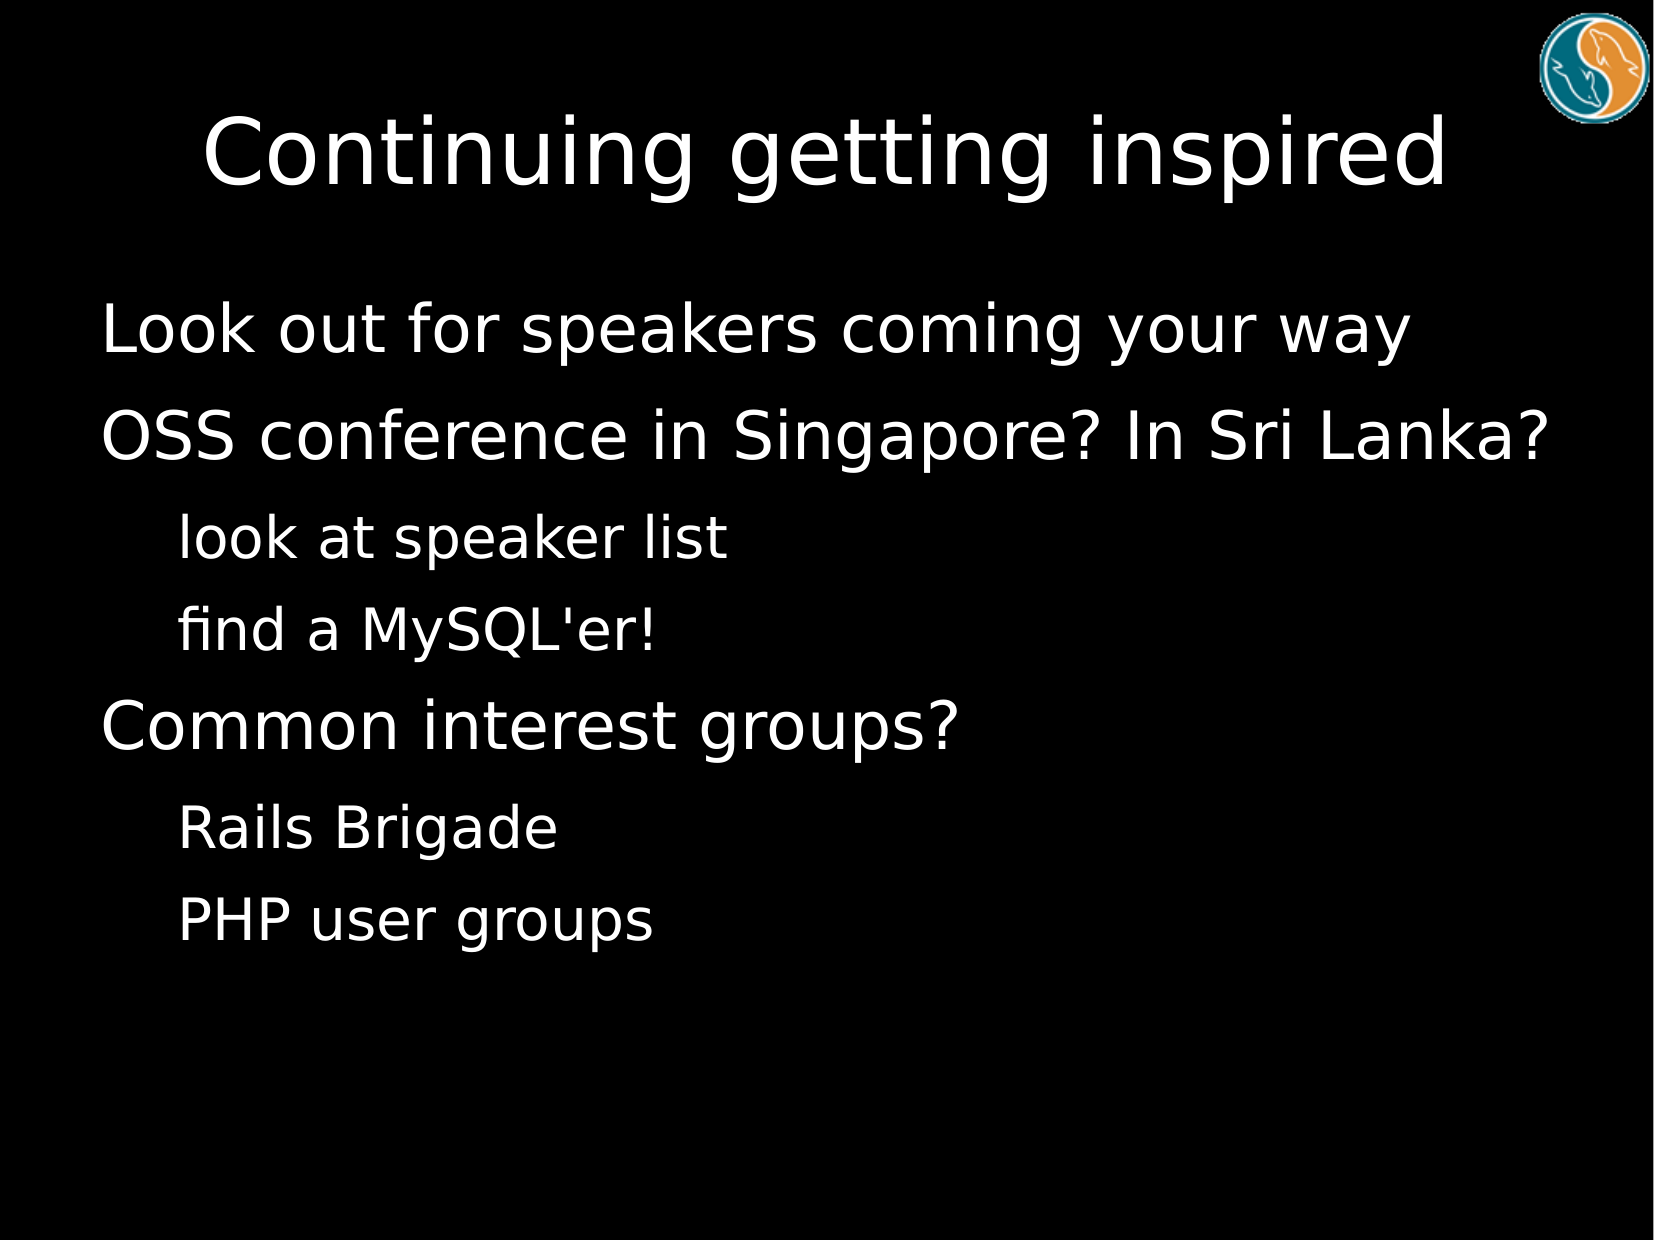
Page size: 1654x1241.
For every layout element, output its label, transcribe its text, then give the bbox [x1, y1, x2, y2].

picture [1501, 4, 1654, 130]
title Continuing getting inspired [82, 56, 1571, 250]
list Look out for speakers coming your way OSS conference in Singapore? In Sri Lanka? look at speaker list find a MySQL'er! Common interest groups? Rails Brigade PHP user groups [82, 290, 1571, 1094]
